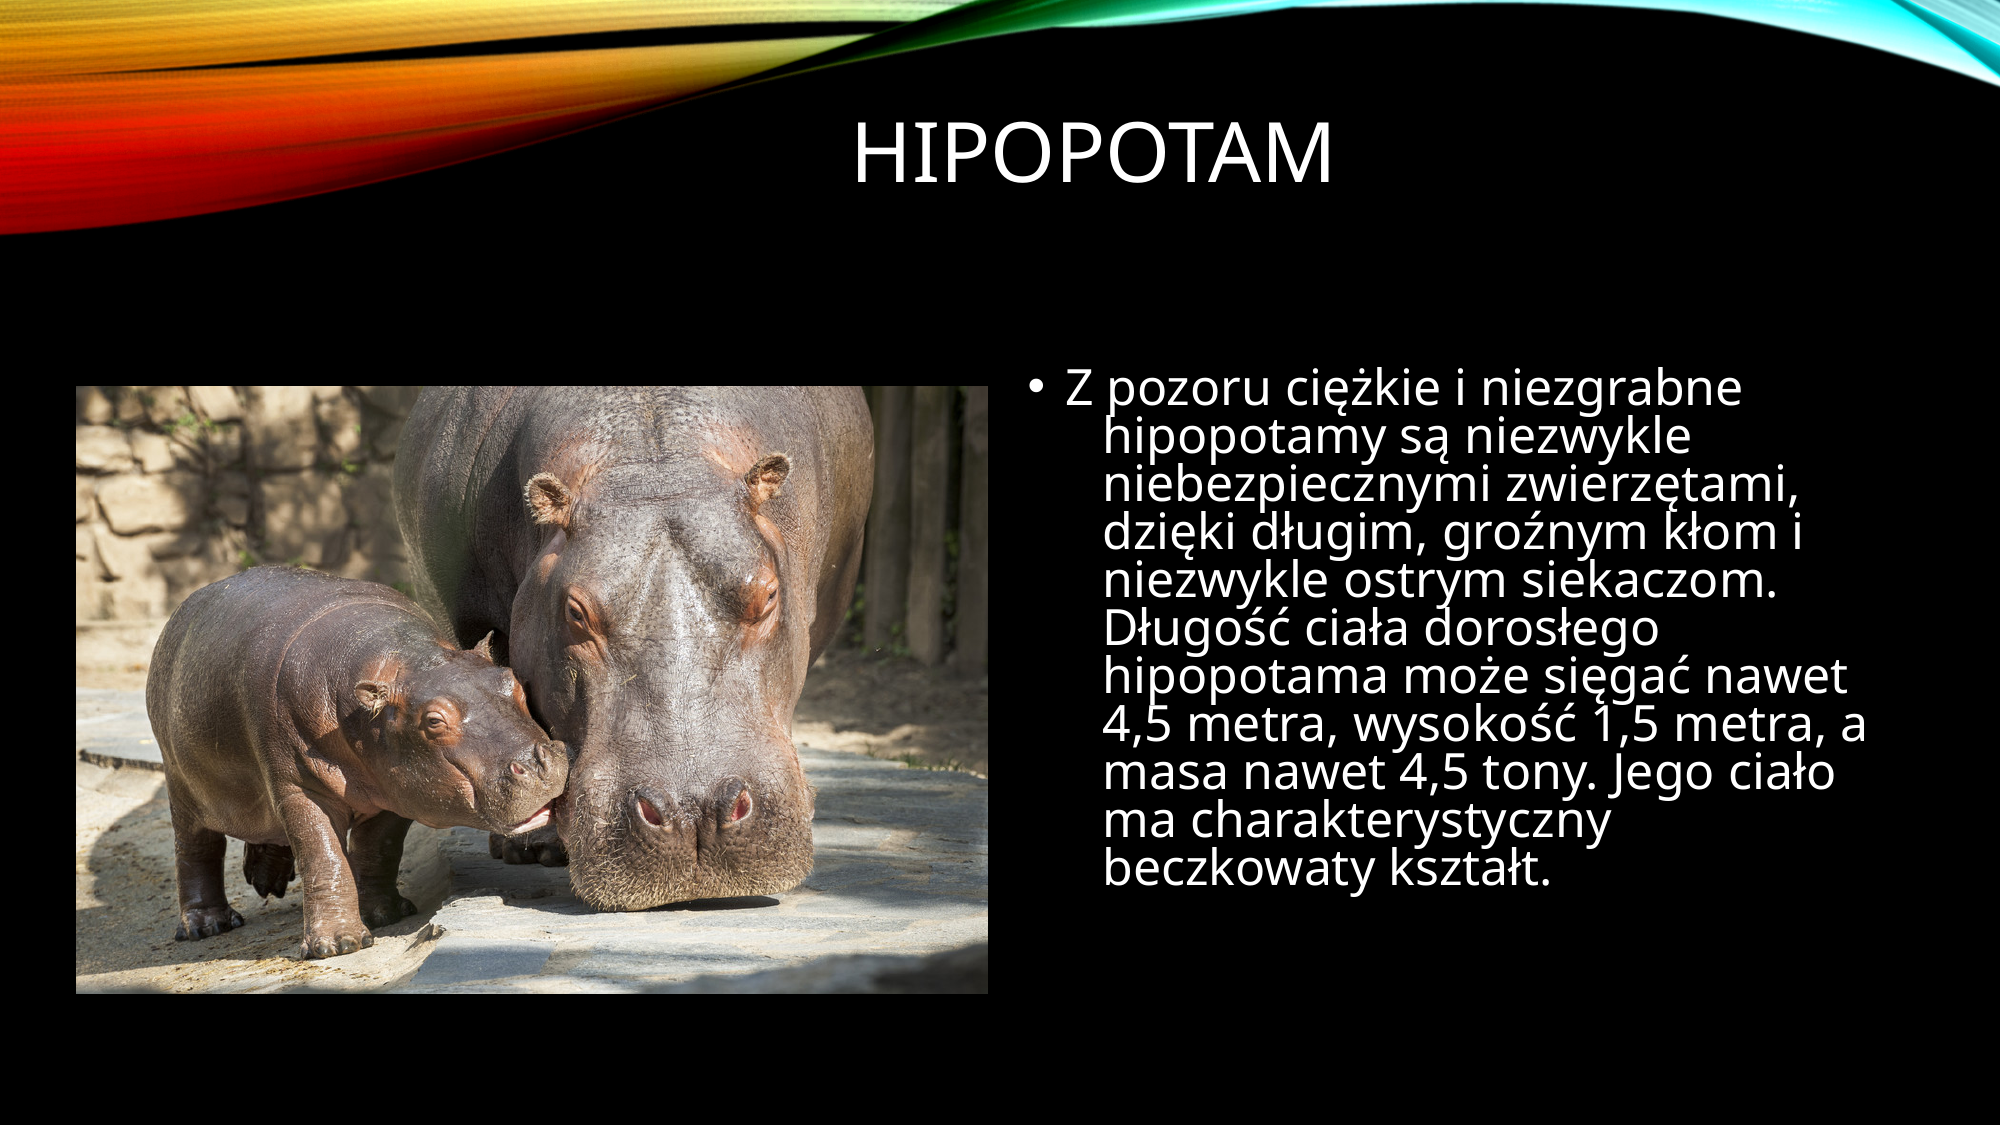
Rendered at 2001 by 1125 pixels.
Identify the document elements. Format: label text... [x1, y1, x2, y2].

title hipopotam [387, 49, 1801, 262]
picture [76, 386, 988, 994]
list Z pozoru ciężkie i niezgrabne hipopotamy są niezwykle niebezpiecznymi zwierzętami, dzięki długim, groźnym kłom i niezwykle ostrym siekaczom. Długość ciała dorosłego hipopotama może sięgać nawet 4,5 metra, wysokość 1,5 metra, a masa nawet 4,5 tony. Jego ciało ma charakterystyczny beczkowaty kształt. [1012, 360, 1888, 1021]
